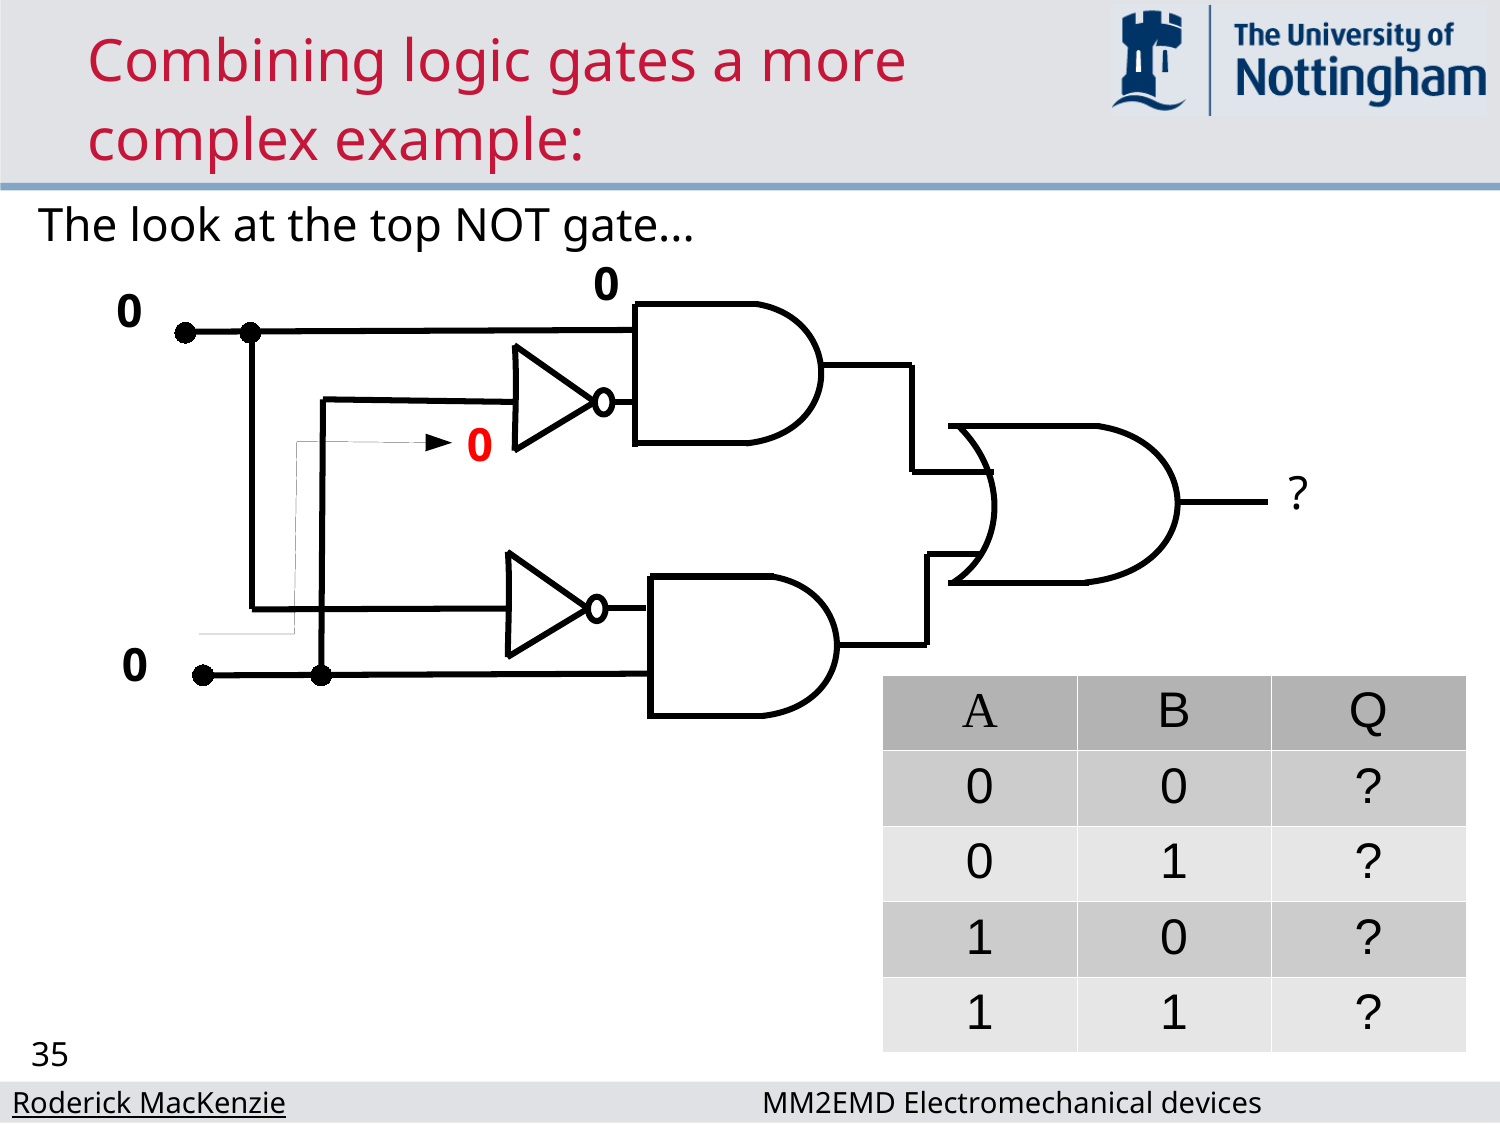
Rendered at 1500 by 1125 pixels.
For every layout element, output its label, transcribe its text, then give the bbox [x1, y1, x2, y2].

table_cell ? [1272, 902, 1466, 977]
table_cell ? [1272, 978, 1466, 1052]
text_box The look at the top NOT gate... [23, 188, 769, 259]
table_cell 1 [883, 978, 1077, 1052]
table_cell ? [1272, 751, 1466, 826]
table_cell 0 [883, 827, 1077, 901]
text_box 0 [101, 274, 158, 345]
text_box ? [1273, 456, 1330, 527]
table_cell 1 [1078, 827, 1271, 901]
text_box 0 [452, 407, 509, 478]
text_box 0 [107, 628, 164, 699]
table_cell 1 [1078, 978, 1271, 1052]
text_box <number> [16, 1025, 232, 1096]
title Combining logic gates a more complex example: [72, 22, 1113, 174]
table_cell 0 [1078, 751, 1271, 826]
table_cell 1 [883, 902, 1077, 977]
table_header Q [1272, 676, 1466, 750]
table_cell ? [1272, 827, 1466, 901]
table_header A [883, 676, 1077, 750]
table_cell 0 [883, 751, 1077, 826]
table_header B [1078, 676, 1271, 750]
table_cell 0 [1078, 902, 1271, 977]
text_box 0 [578, 259, 635, 318]
text_box [192, 664, 214, 686]
picture [1111, 4, 1487, 116]
text_box [239, 322, 261, 344]
text_box [174, 322, 196, 344]
text_box [310, 664, 332, 686]
